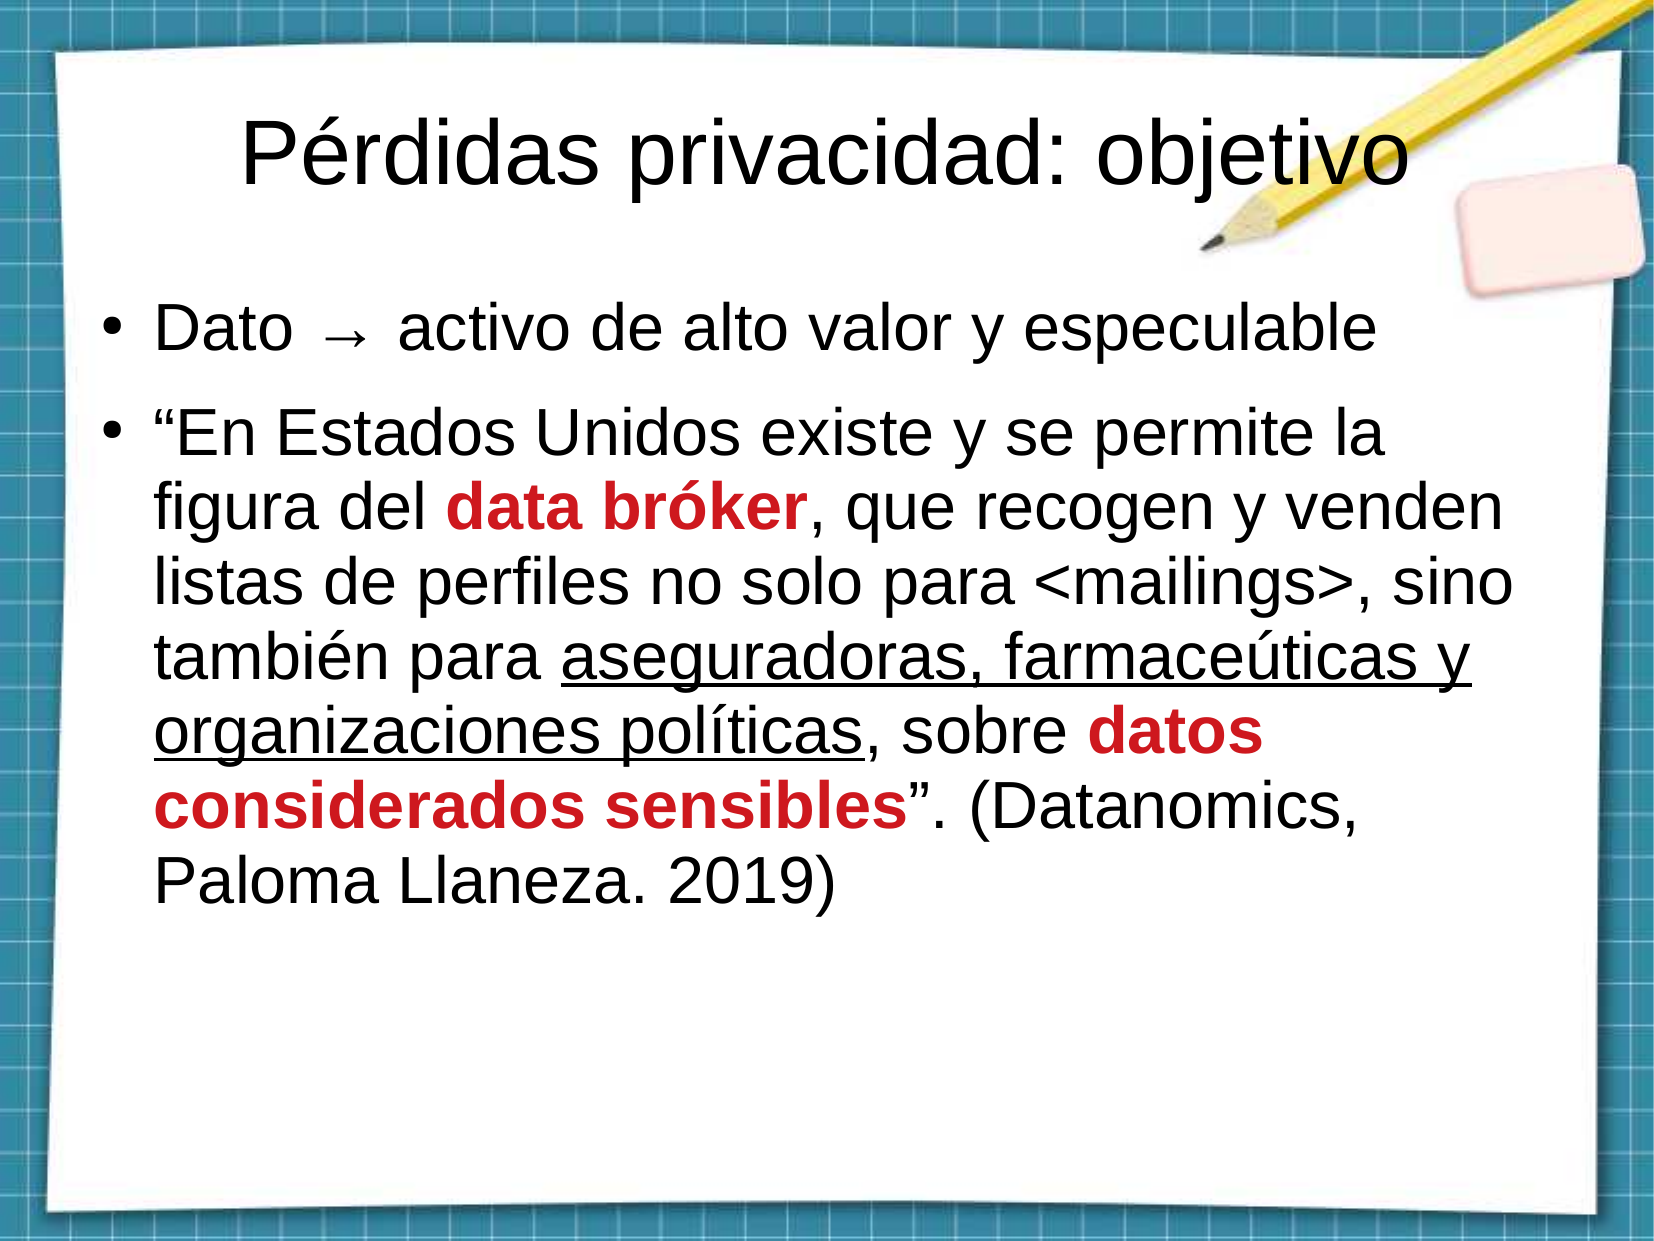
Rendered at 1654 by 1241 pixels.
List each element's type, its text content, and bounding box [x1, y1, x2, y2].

title Pérdidas privacidad: objetivo [82, 49, 1571, 257]
picture [0, 0, 1654, 1241]
list Dato → activo de alto valor y especulable “En Estados Unidos existe y se permite la figura del data bróker, que recogen y venden listas de perfiles no solo para <mailings>, sino también para aseguradoras, farmaceúticas y organizaciones políticas, sobre datos considerados sensibles”. (Datanomics, Paloma Llaneza. 2019) [82, 290, 1571, 1010]
